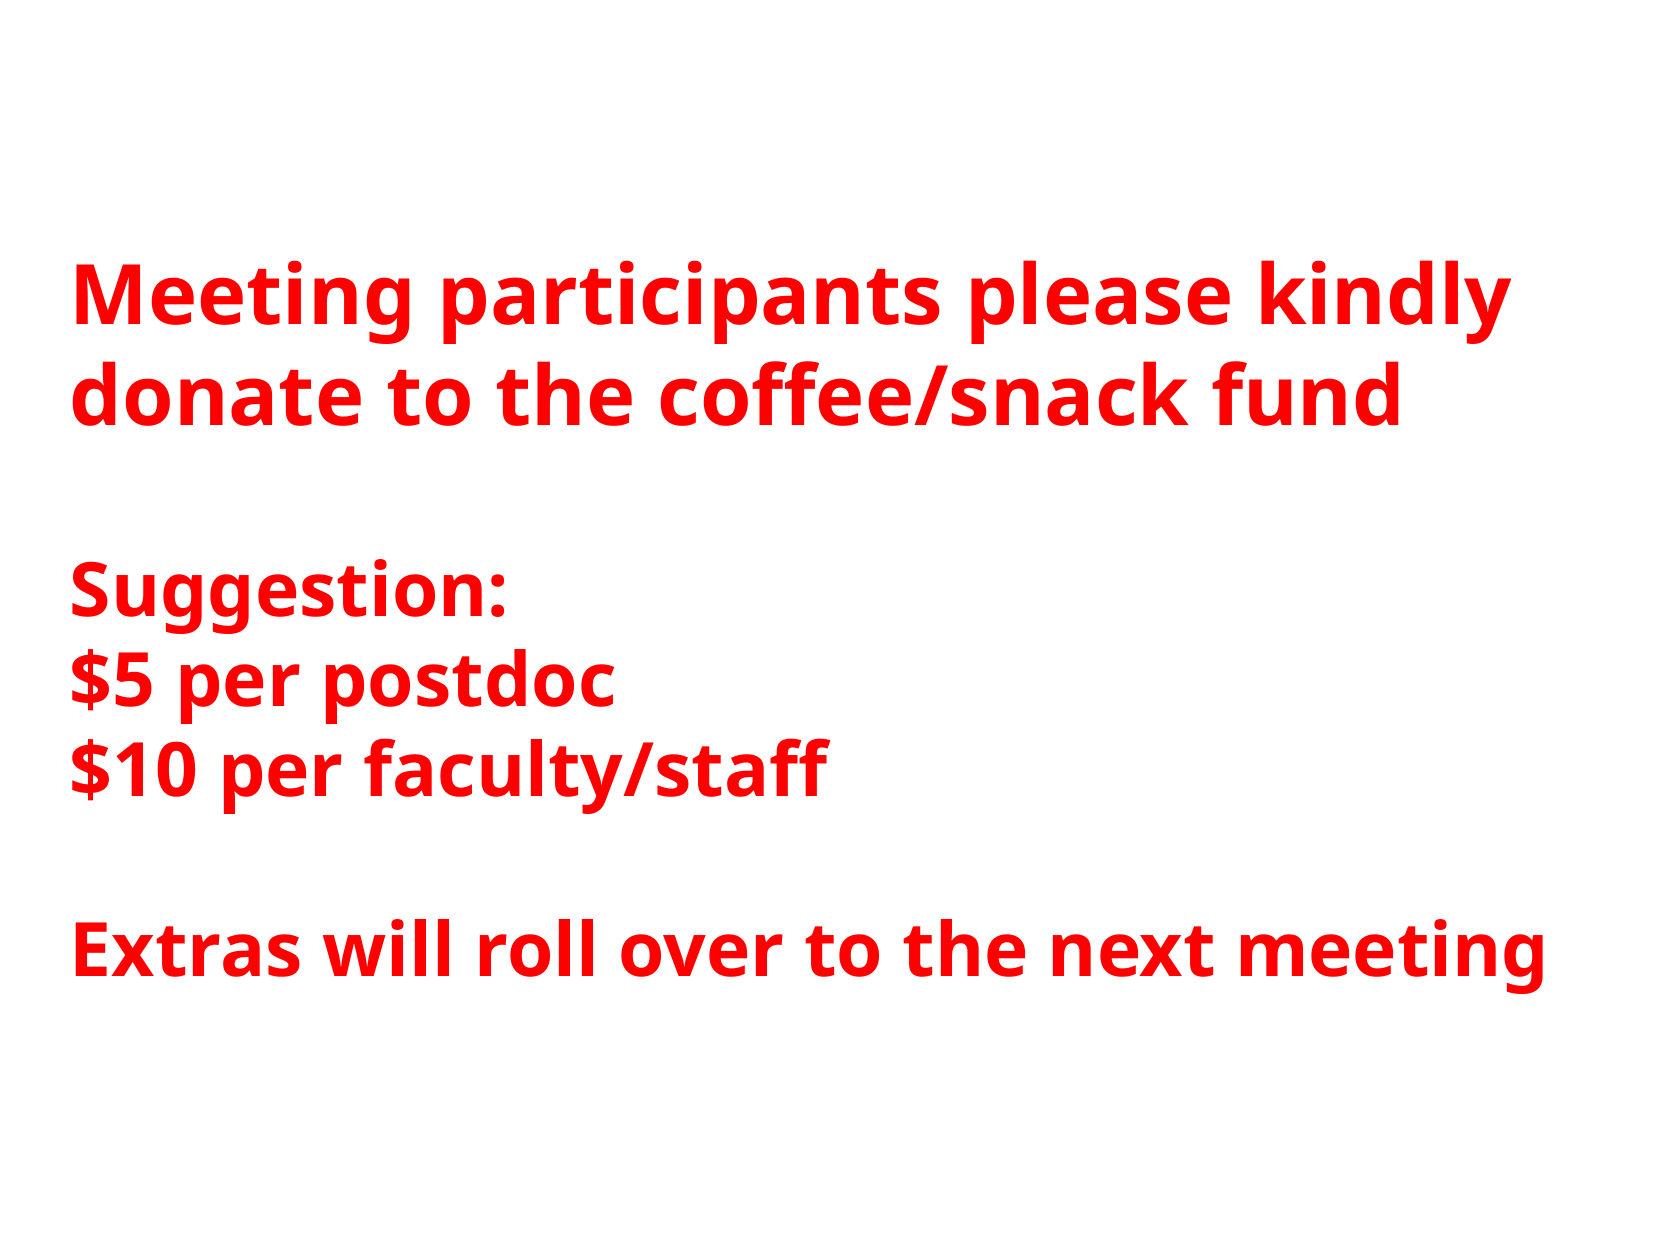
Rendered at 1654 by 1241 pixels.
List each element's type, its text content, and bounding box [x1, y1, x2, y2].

title Meeting participants please kindly donate to the coffee/snack fund Suggestion: $5 per postdoc $10 per faculty/staff Extras will roll over to the next meeting [55, 234, 1599, 1051]
